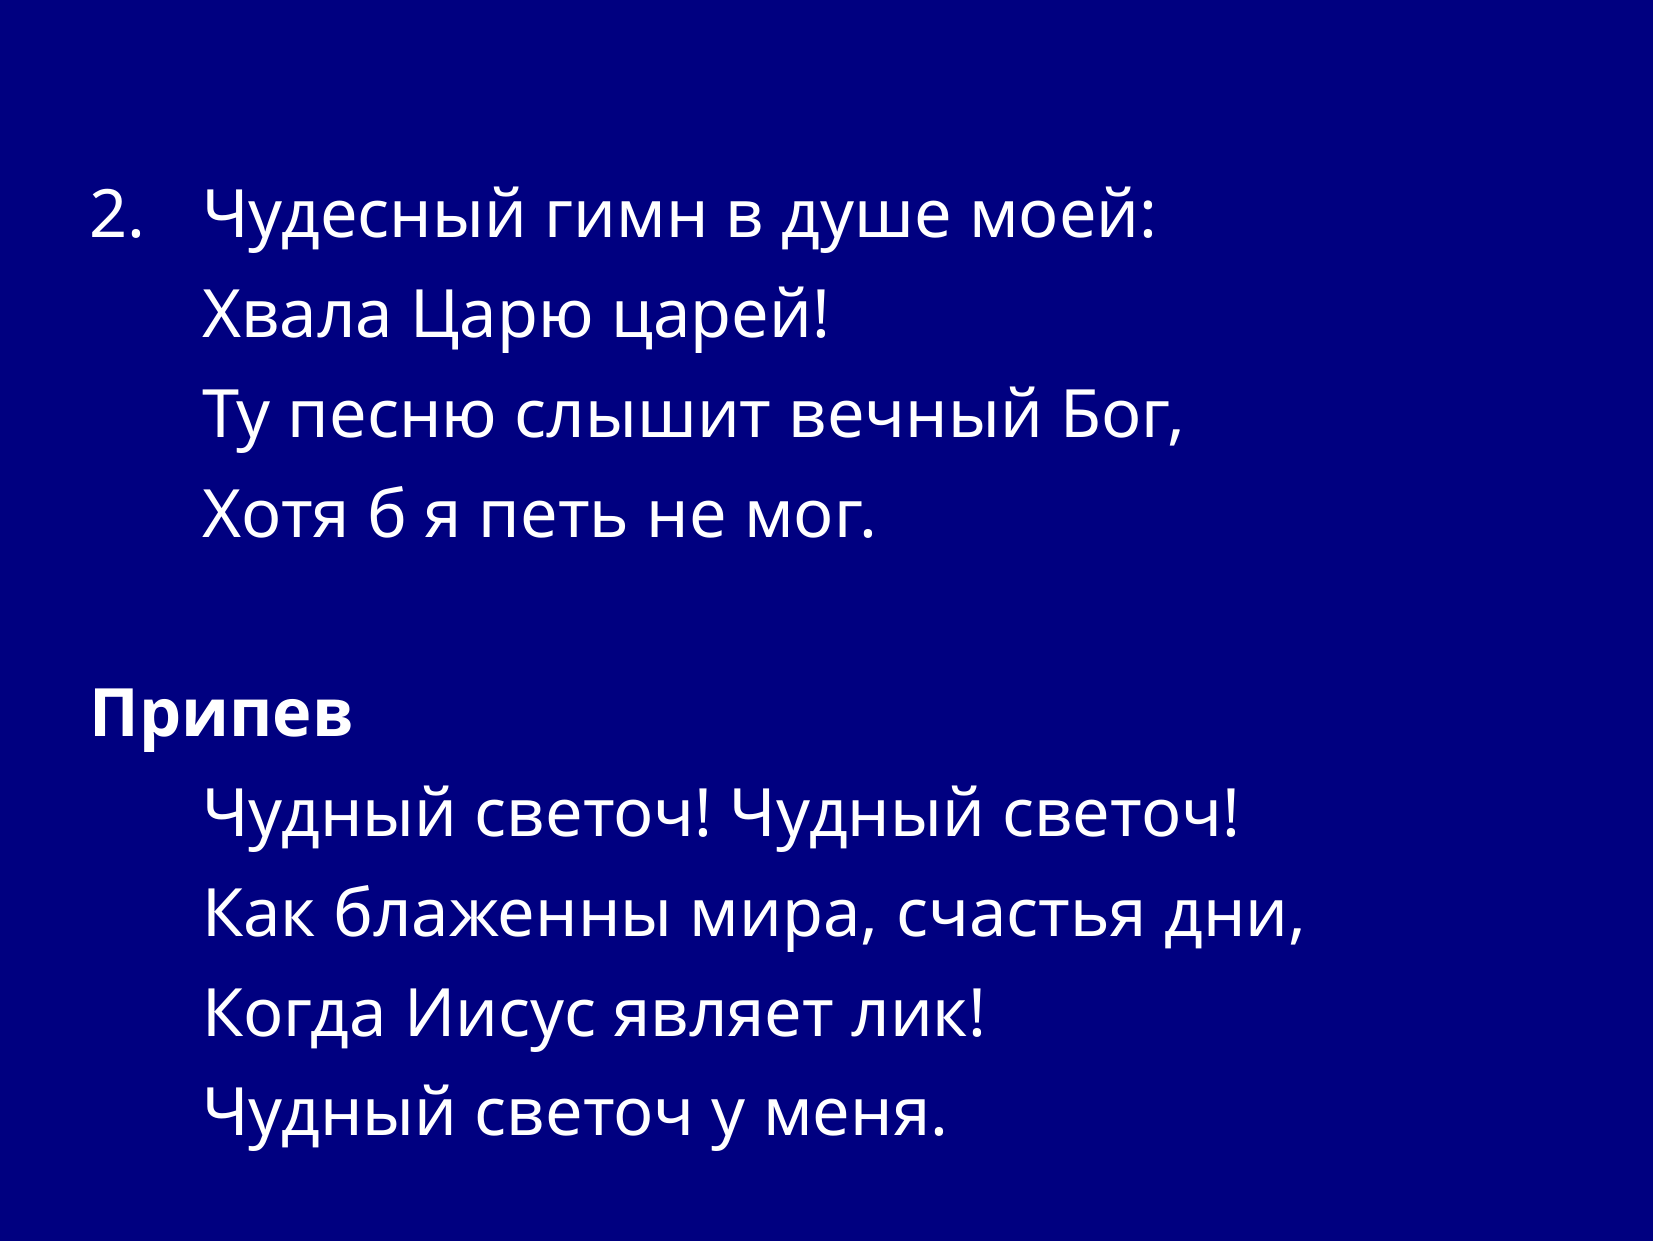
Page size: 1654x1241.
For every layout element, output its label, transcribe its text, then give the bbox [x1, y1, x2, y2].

text_box 2. Чудесный гимн в душе моей: Хвала Царю царей! Ту песню слышит вечный Бог, Хотя б я петь не мог. Припев Чудный светоч! Чудный светоч! Как блаженны мира, счастья дни, Когда Иисус являет лик! Чудный светоч у меня. [75, 150, 1576, 1163]
